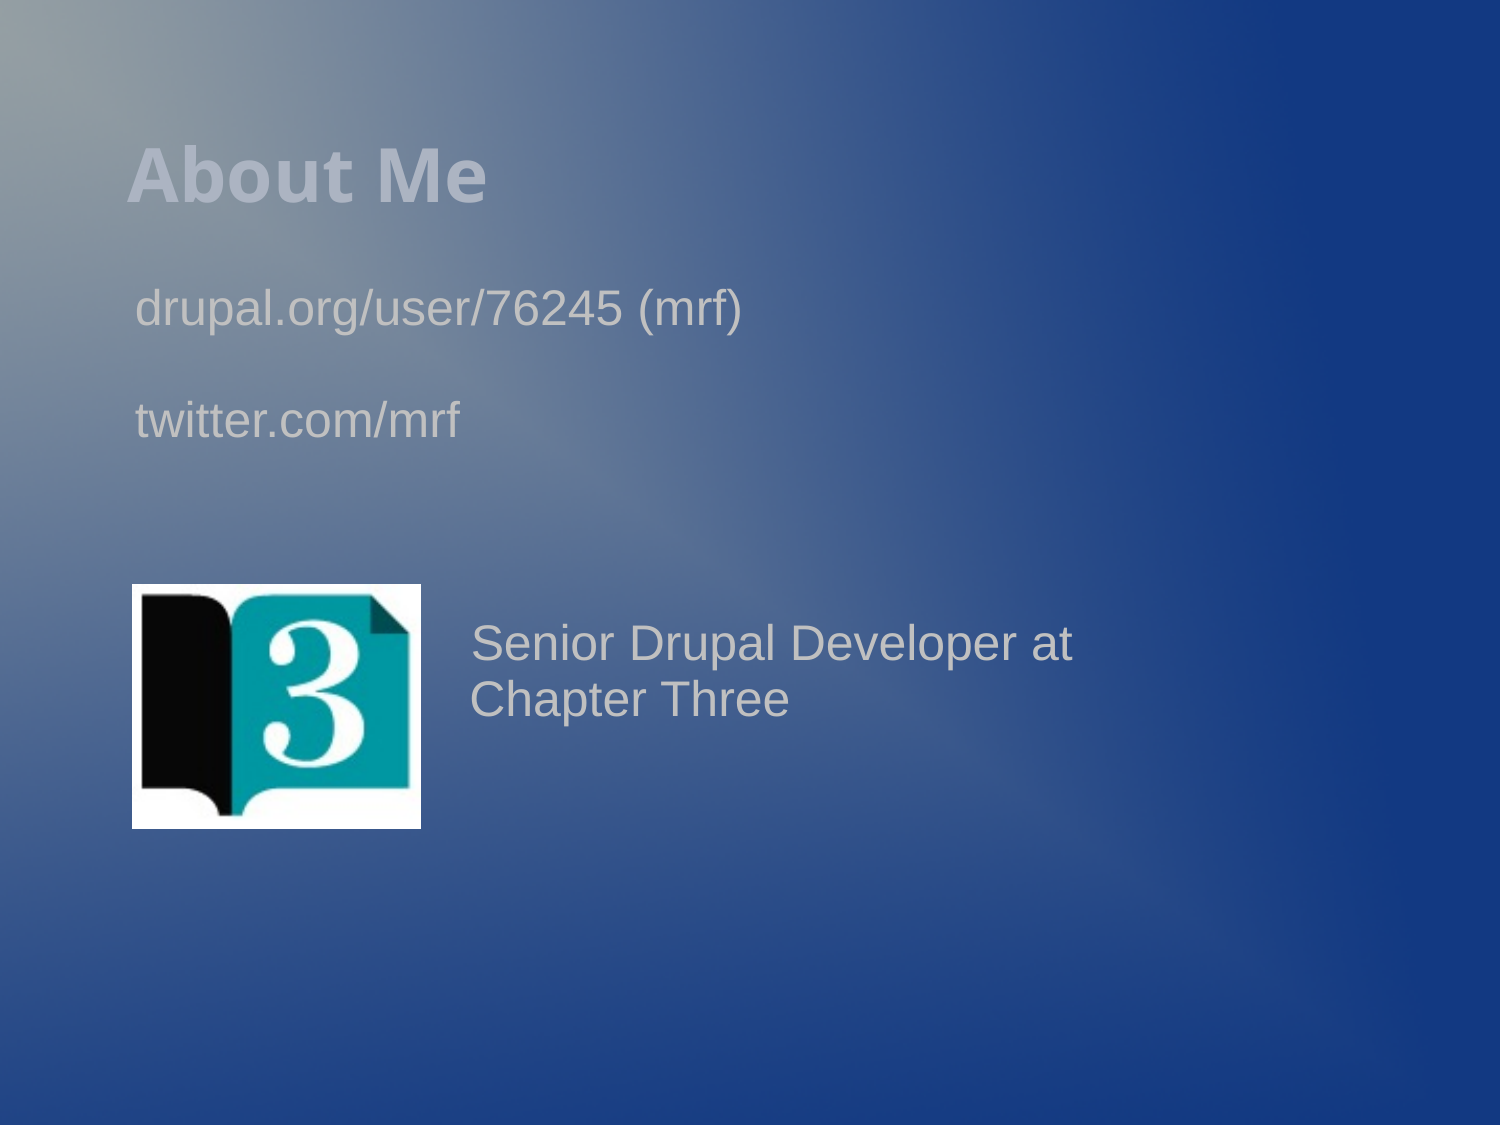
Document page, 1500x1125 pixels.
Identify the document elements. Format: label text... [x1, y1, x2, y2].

title About Me [75, 14, 1425, 233]
text_box drupal.org/user/76245 (mrf) twitter.com/mrf Senior Drupal Developer at Chapter Three [120, 273, 1276, 1036]
picture [0, 0, 1500, 1125]
